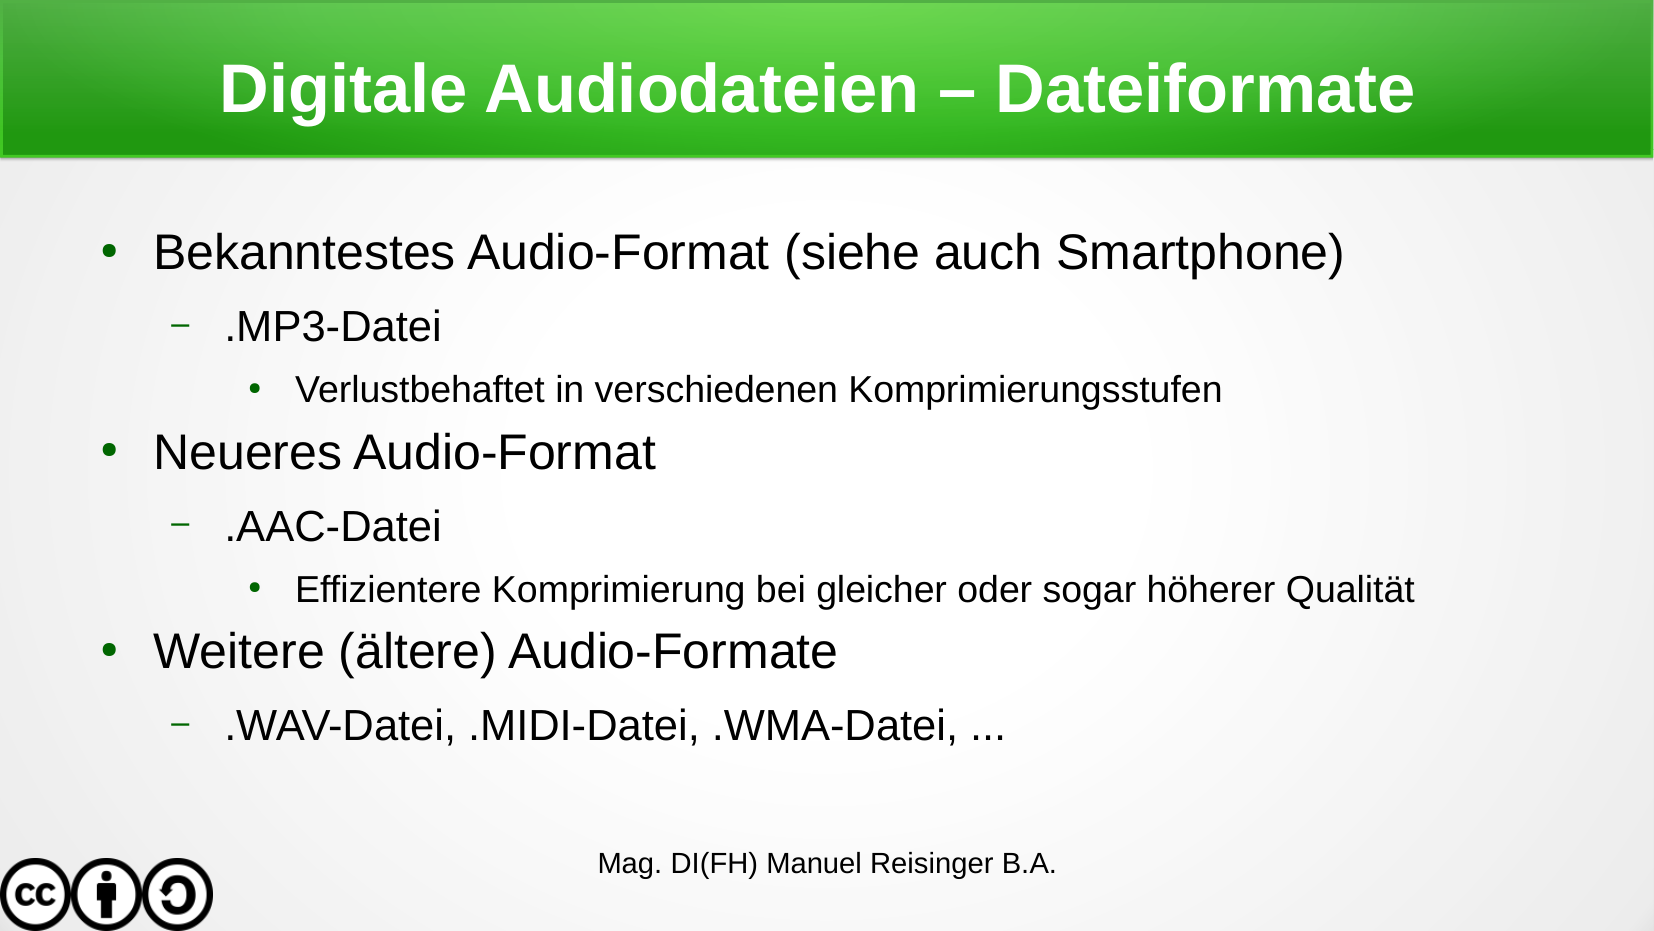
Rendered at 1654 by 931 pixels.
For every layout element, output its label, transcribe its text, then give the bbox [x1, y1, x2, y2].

list Bekanntestes Audio-Format (siehe auch Smartphone) .MP3-Datei Verlustbehaftet in verschiedenen Komprimierungsstufen Neueres Audio-Format .AAC-Datei Effizientere Komprimierung bei gleicher oder sogar höherer Qualität Weitere (ältere) Audio-Formate .WAV-Datei, .MIDI-Datei, .WMA-Datei, ... [82, 224, 1571, 764]
title Digitale Audiodateien – Dateiformate [82, 11, 1555, 166]
picture [0, 858, 213, 931]
